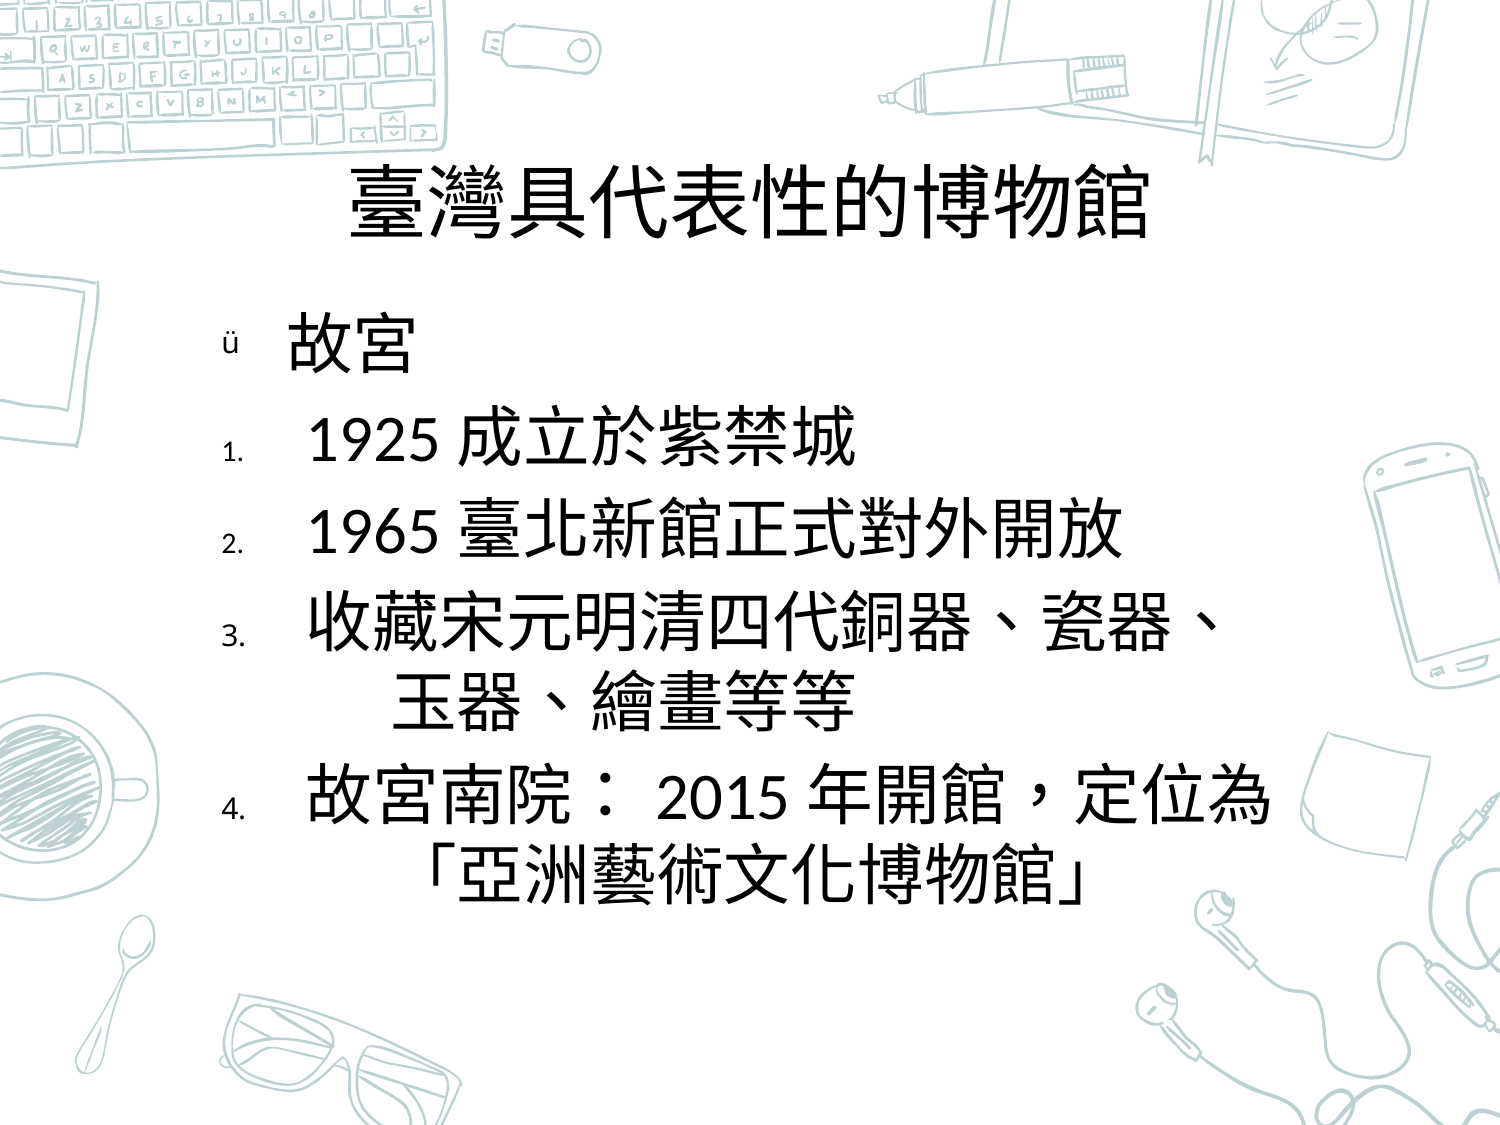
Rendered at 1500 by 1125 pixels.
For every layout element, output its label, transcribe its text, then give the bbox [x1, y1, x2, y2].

list 故宮 1925成立於紫禁城 1965臺北新館正式對外開放 收藏宋元明清四代銅器、瓷器、玉器、繪畫等等 故宮南院：2015年開館，定位為「亞洲藝術文化博物館」 [185, 287, 1315, 1053]
title 臺灣具代表性的博物館 [185, 136, 1315, 264]
